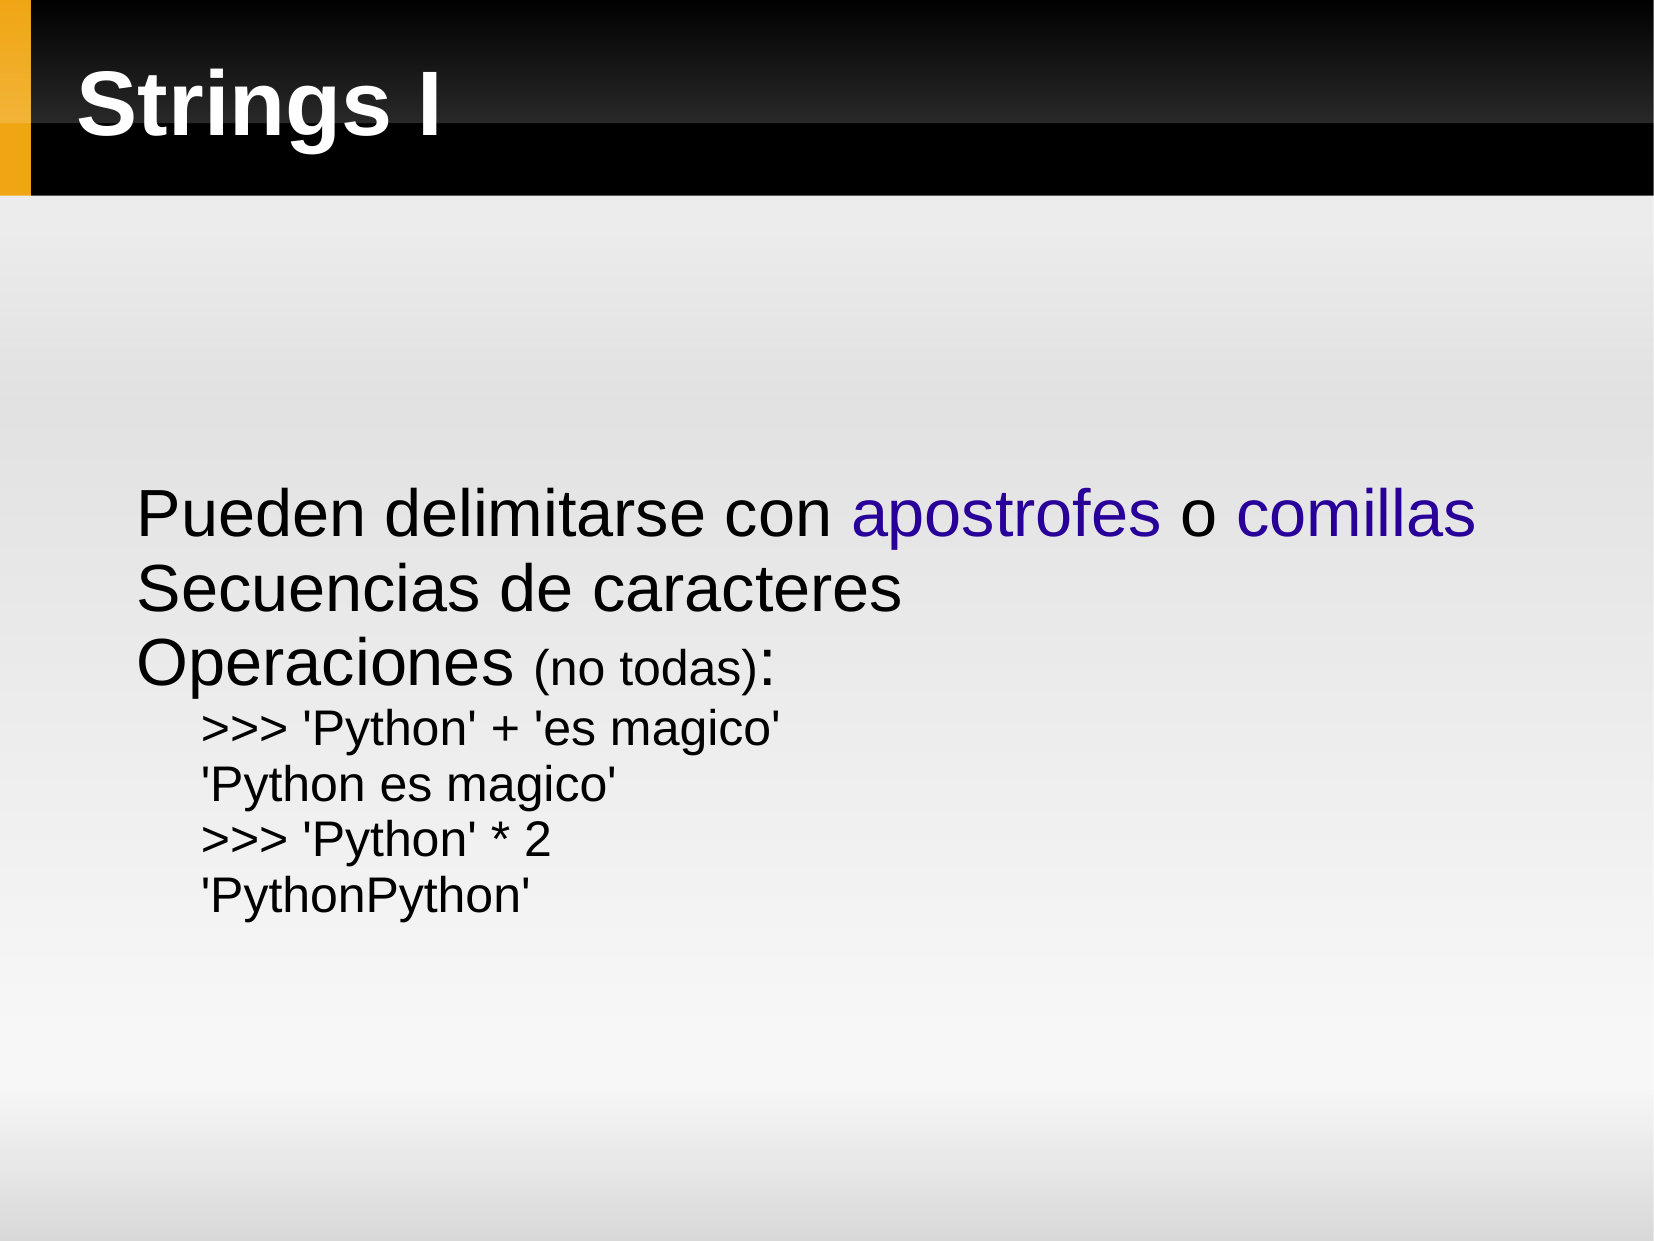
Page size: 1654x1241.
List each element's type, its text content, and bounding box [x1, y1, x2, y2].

subtitle Pueden delimitarse con apostrofes o comillas Secuencias de caracteres Operaciones (no todas): >>> 'Python' + 'es magico' 'Python es magico' >>> 'Python' * 2 'PythonPython' [82, 297, 1571, 1102]
title Strings I [76, 7, 1565, 200]
picture [0, 0, 1654, 1241]
